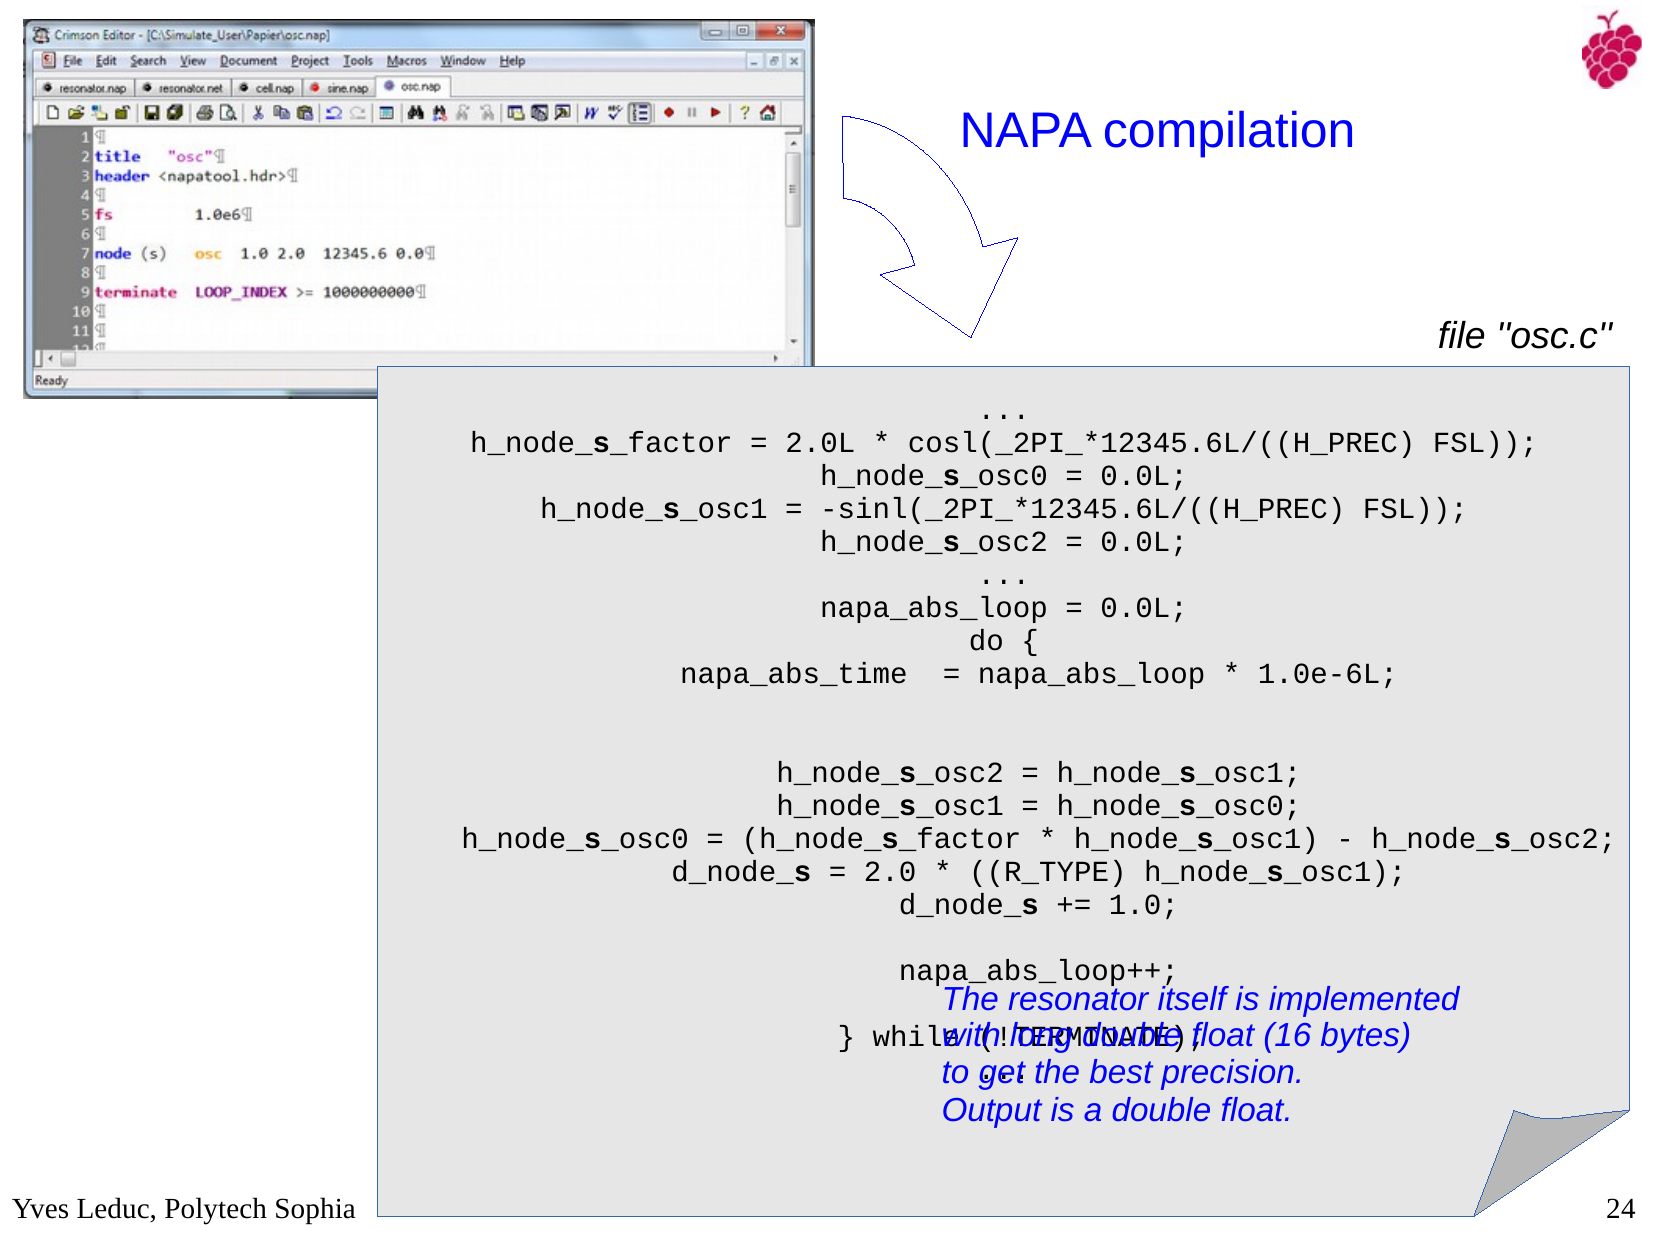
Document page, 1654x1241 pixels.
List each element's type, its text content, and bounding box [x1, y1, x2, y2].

text_box [842, 116, 1018, 338]
picture [23, 19, 815, 399]
text_box ... h_node_s_factor = 2.0L * cosl(_2PI_*12345.6L/((H_PREC) FSL)); h_node_s_osc0 = 0.0L; h_node_s_osc1 = -sinl(_2PI_*12345.6L/((H_PREC) FSL)); h_node_s_osc2 = 0.0L; ... napa_abs_loop = 0.0L; do { napa_abs_time = napa_abs_loop * 1.0e-6L; h_node_s_osc2 = h_node_s_osc1; h_node_s_osc1 = h_node_s_osc0; h_node_s_osc0 = (h_node_s_factor * h_node_s_osc1) - h_node_s_osc2; d_node_s = 2.0 * ((R_TYPE) h_node_s_osc1); d_node_s += 1.0; napa_abs_loop++; } while (!TERMINATE); ... [377, 366, 1630, 1217]
text_box file ''osc.c'' [1423, 307, 1628, 364]
text_box NAPA compilation [944, 94, 1372, 166]
text_box The resonator itself is implemented with long double float (16 bytes) to get the best precision. Output is a double float. [926, 972, 1476, 1136]
picture [1582, 5, 1642, 89]
